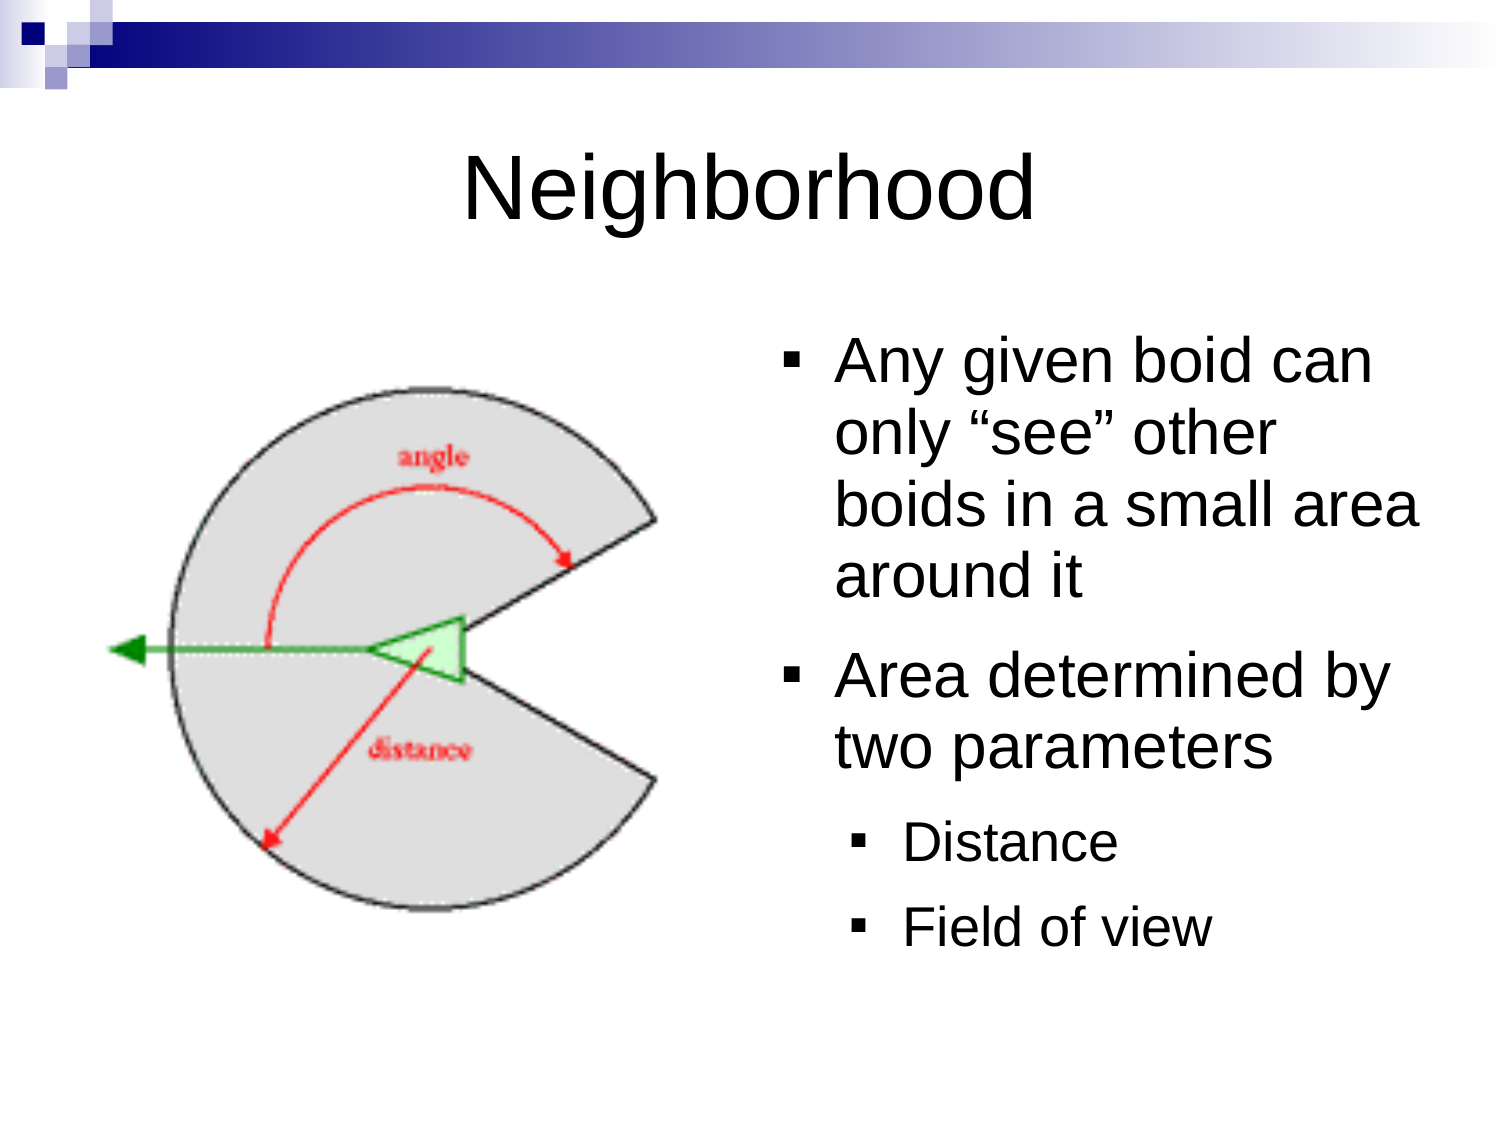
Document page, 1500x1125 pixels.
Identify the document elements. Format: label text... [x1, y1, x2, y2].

title Neighborhood [75, 75, 1425, 300]
list Any given boid can only “see” other boids in a small area around it Area determined by two parameters Distance Field of view [766, 324, 1426, 963]
picture [75, 359, 734, 928]
